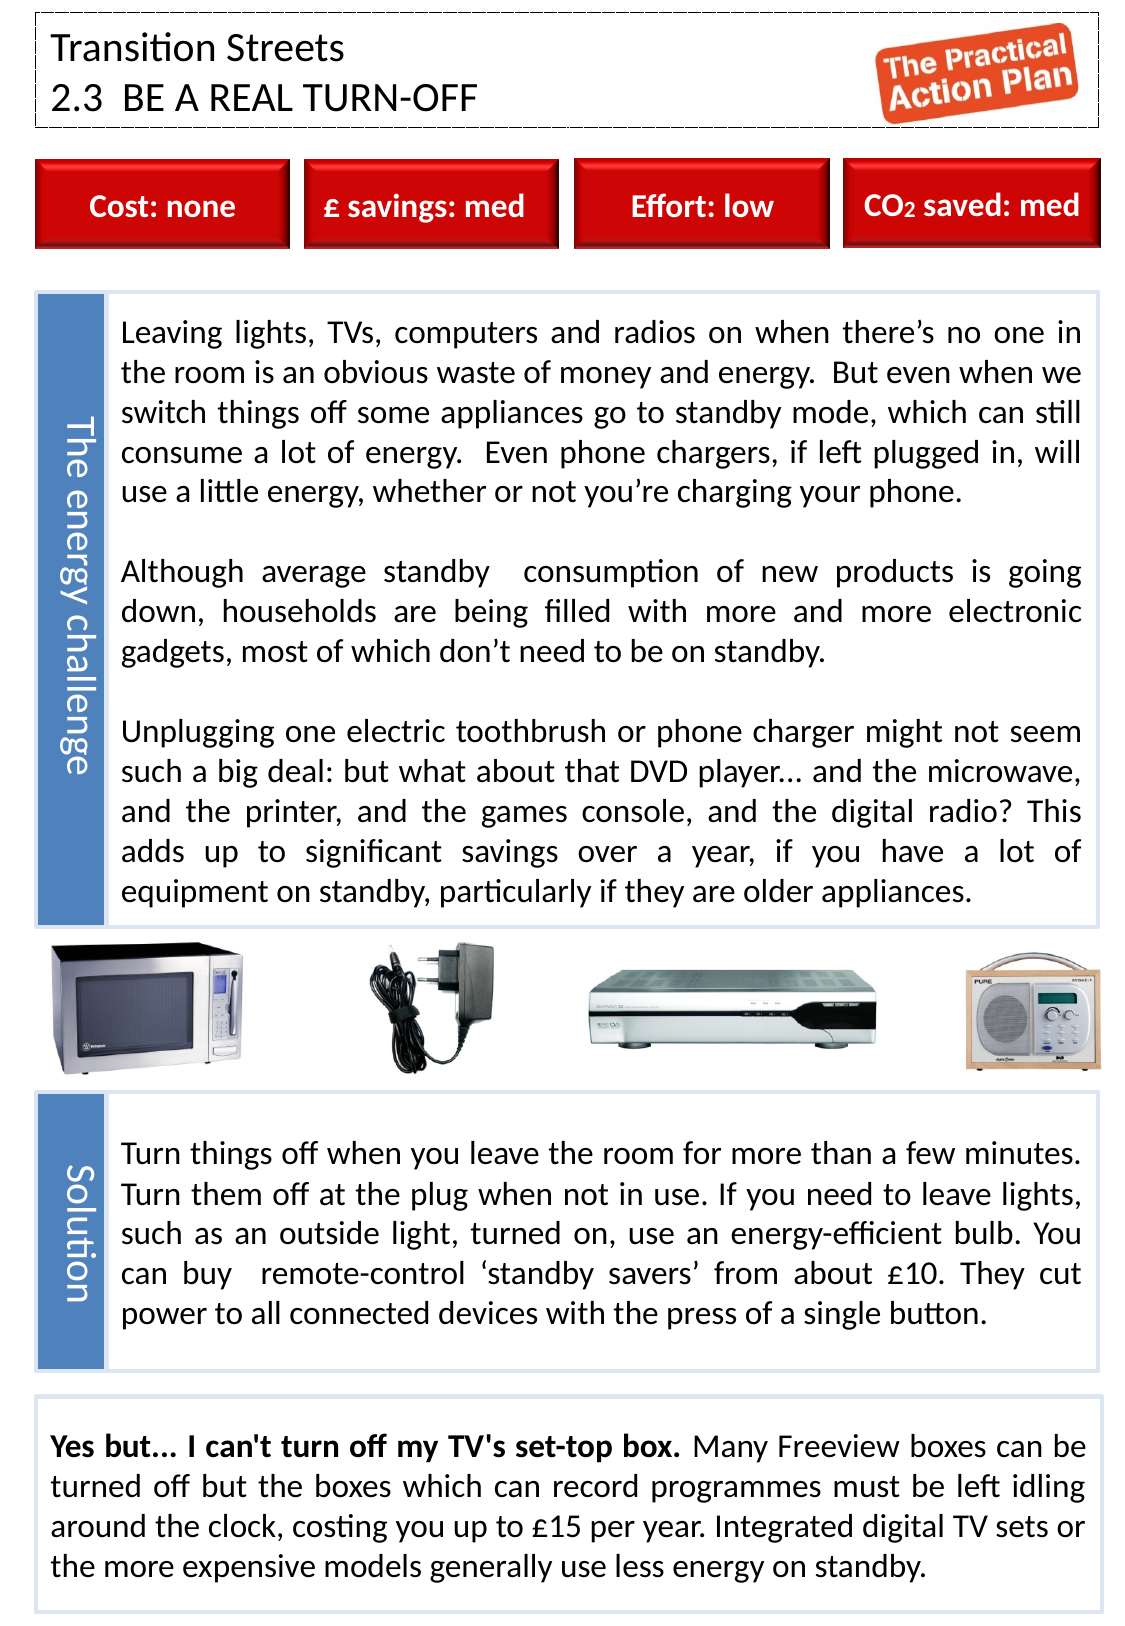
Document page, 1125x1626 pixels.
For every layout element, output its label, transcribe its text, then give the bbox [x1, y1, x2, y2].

text_box Transition Streets 2.3 BE A REAL TURN-OFF [35, 12, 1099, 128]
picture [302, 157, 561, 251]
picture [47, 939, 247, 1083]
text_box [35, 1091, 107, 1145]
picture [963, 939, 1103, 1091]
text_box [35, 291, 107, 401]
picture [586, 952, 880, 1062]
text_box £ savings: med [304, 160, 560, 249]
text_box Effort: low [575, 159, 830, 249]
text_box Cost: none [35, 160, 291, 249]
text_box Leaving lights, TVs, computers and radios on when there’s no one in the room is an obvious waste of money and energy. But even when we switch things off some appliances go to standby mode, which can still consume a lot of energy. Even phone chargers, if left plugged in, will use a little energy, whether or not you’re charging your phone. Although average standby consumption of new products is going down, households are being filled with more and more electronic gadgets, most of which don’t need to be on standby. Unplugging one electric toothbrush or phone charger might not seem such a big deal: but what about that DVD player... and the microwave, and the printer, and the games console, and the digital radio? This adds up to significant savings over a year, if you have a lot of equipment on standby, particularly if they are older appliances. [107, 291, 1099, 927]
text_box Solution [34, 1145, 107, 1323]
text_box [35, 1323, 107, 1372]
picture [363, 931, 500, 1080]
text_box The energy challenge [34, 401, 107, 792]
text_box Yes but... I can't turn off my TV's set-top box. Many Freeview boxes can be turned off but the boxes which can record programmes must be left idling around the clock, costing you up to £15 per year. Integrated digital TV sets or the more expensive models generally use less energy on standby. [35, 1396, 1102, 1613]
picture [841, 156, 1103, 250]
picture [572, 156, 832, 251]
text_box [35, 792, 107, 927]
picture [33, 157, 292, 251]
text_box CO2 saved: med [845, 159, 1100, 248]
text_box Turn things off when you leave the room for more than a few minutes. Turn them off at the plug when not in use. If you need to leave lights, such as an outside light, turned on, use an energy-efficient bulb. You can buy remote-control ‘standby savers’ from about £10. They cut power to all connected devices with the press of a single button. [107, 1091, 1099, 1372]
